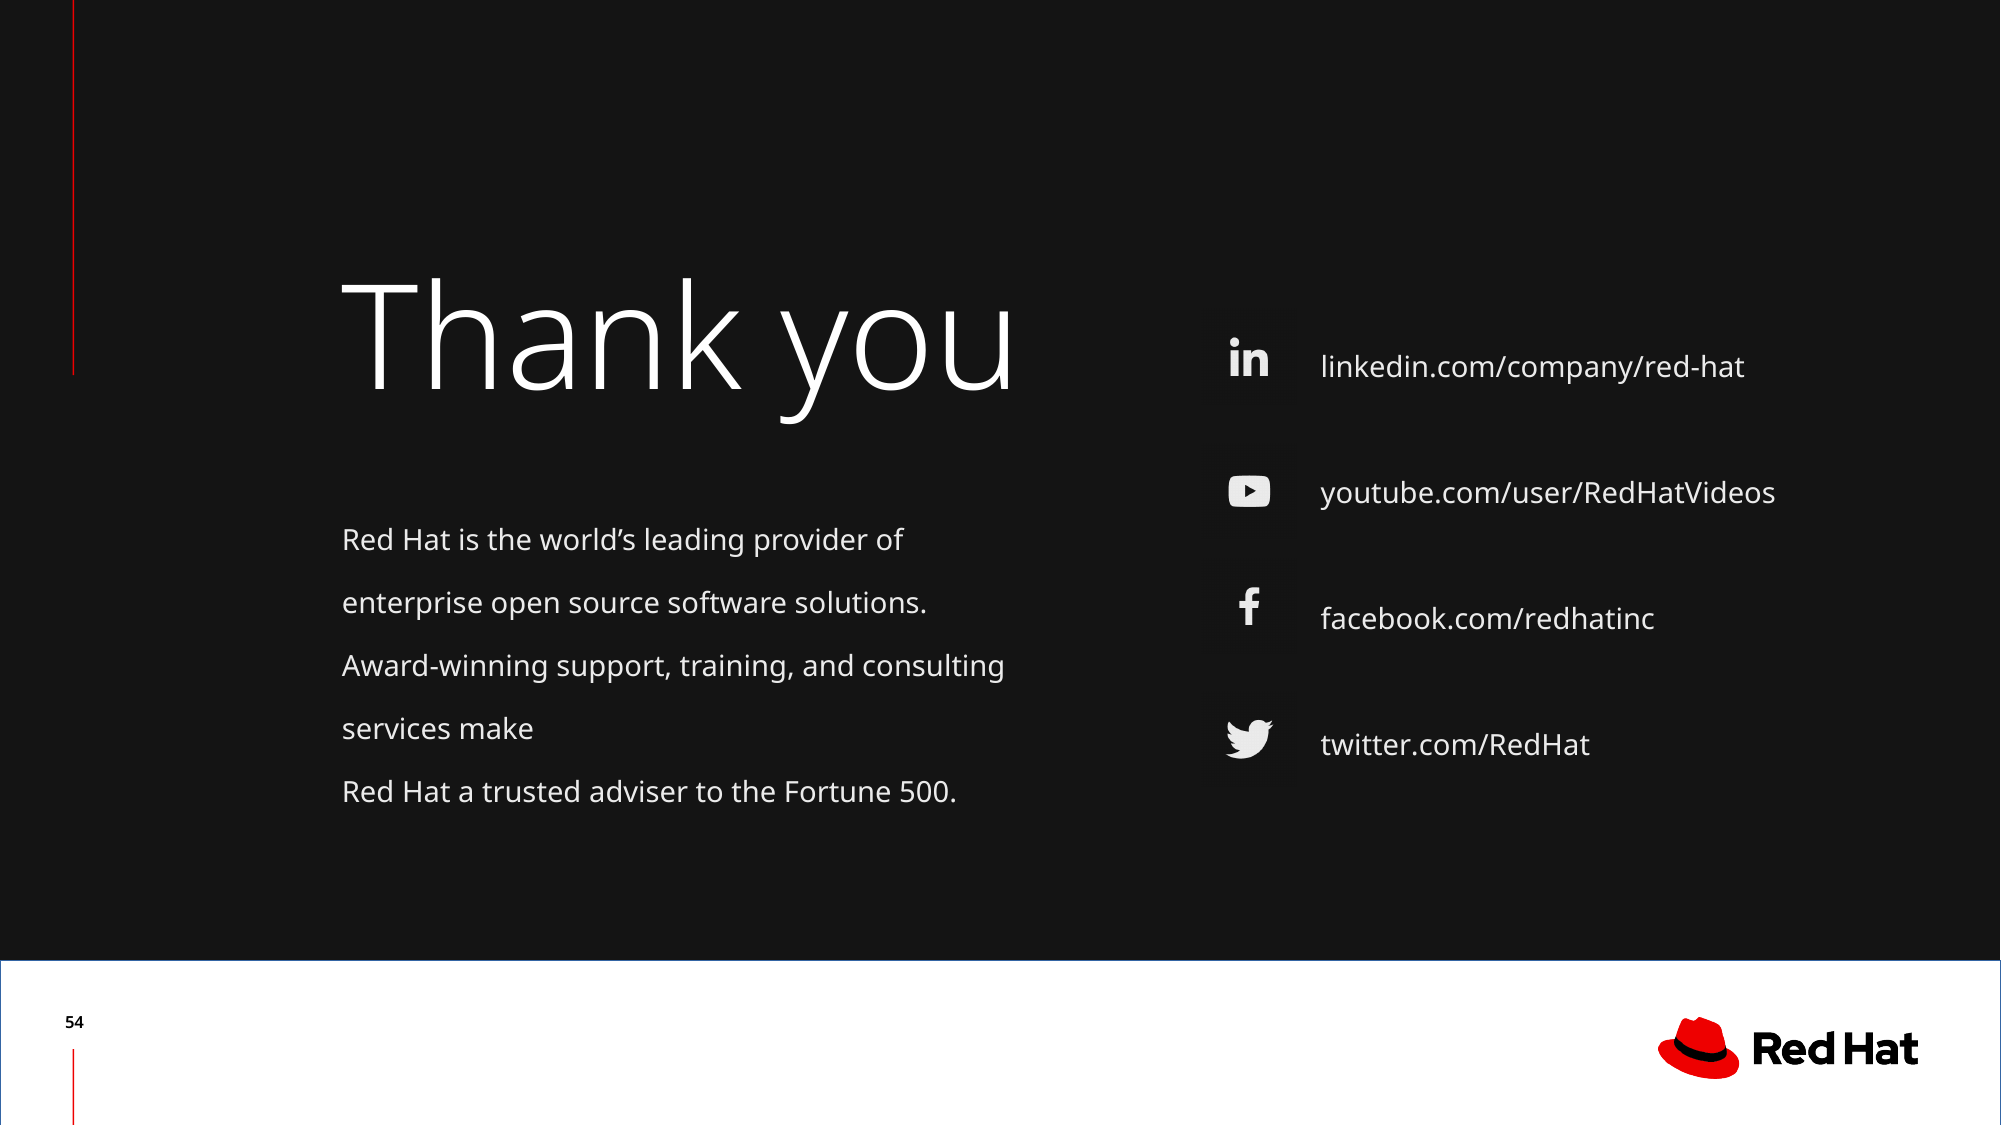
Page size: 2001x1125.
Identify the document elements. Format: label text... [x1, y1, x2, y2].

picture [1201, 443, 1297, 539]
picture [1201, 308, 1297, 405]
picture [1658, 1017, 1918, 1079]
picture [1201, 691, 1297, 787]
picture [1201, 558, 1297, 654]
text_box Red Hat is the world’s leading provider of enterprise open source software solutions. Award-winning support, training, and consulting services make Red Hat a trusted adviser to the Fortune 500. [341, 493, 1022, 744]
title Thank you [341, 93, 1147, 419]
